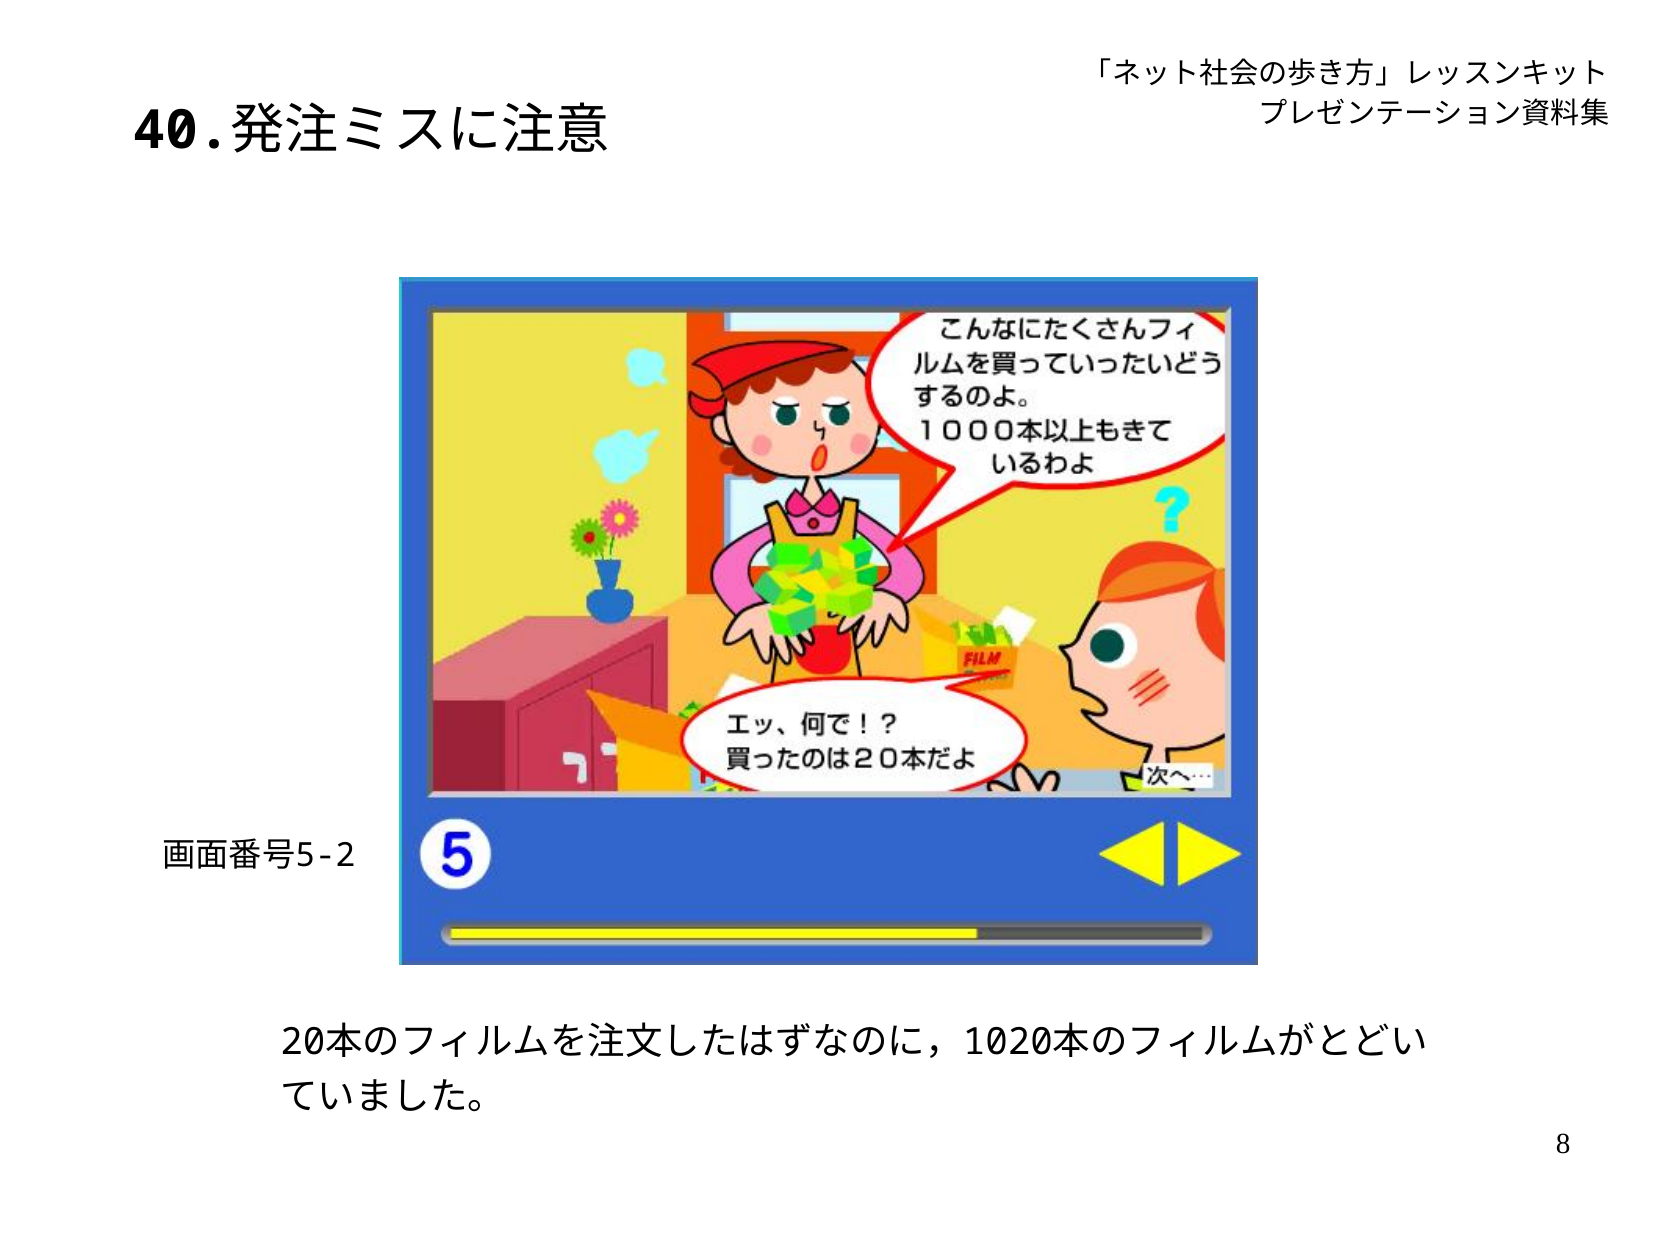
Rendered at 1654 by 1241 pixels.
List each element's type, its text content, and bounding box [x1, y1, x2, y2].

text_box 画面番号5-2 [147, 826, 384, 882]
picture [399, 277, 1258, 965]
text_box 「ネット社会の歩き方」レッスンキット プレゼンテーション資料集 [1062, 44, 1625, 139]
text_box 40.発注ミスに注意 [118, 88, 1241, 169]
text_box 20本のフィルムを注文したはずなのに，1020本のフィルムがとどいていました。 [265, 1003, 1447, 1128]
